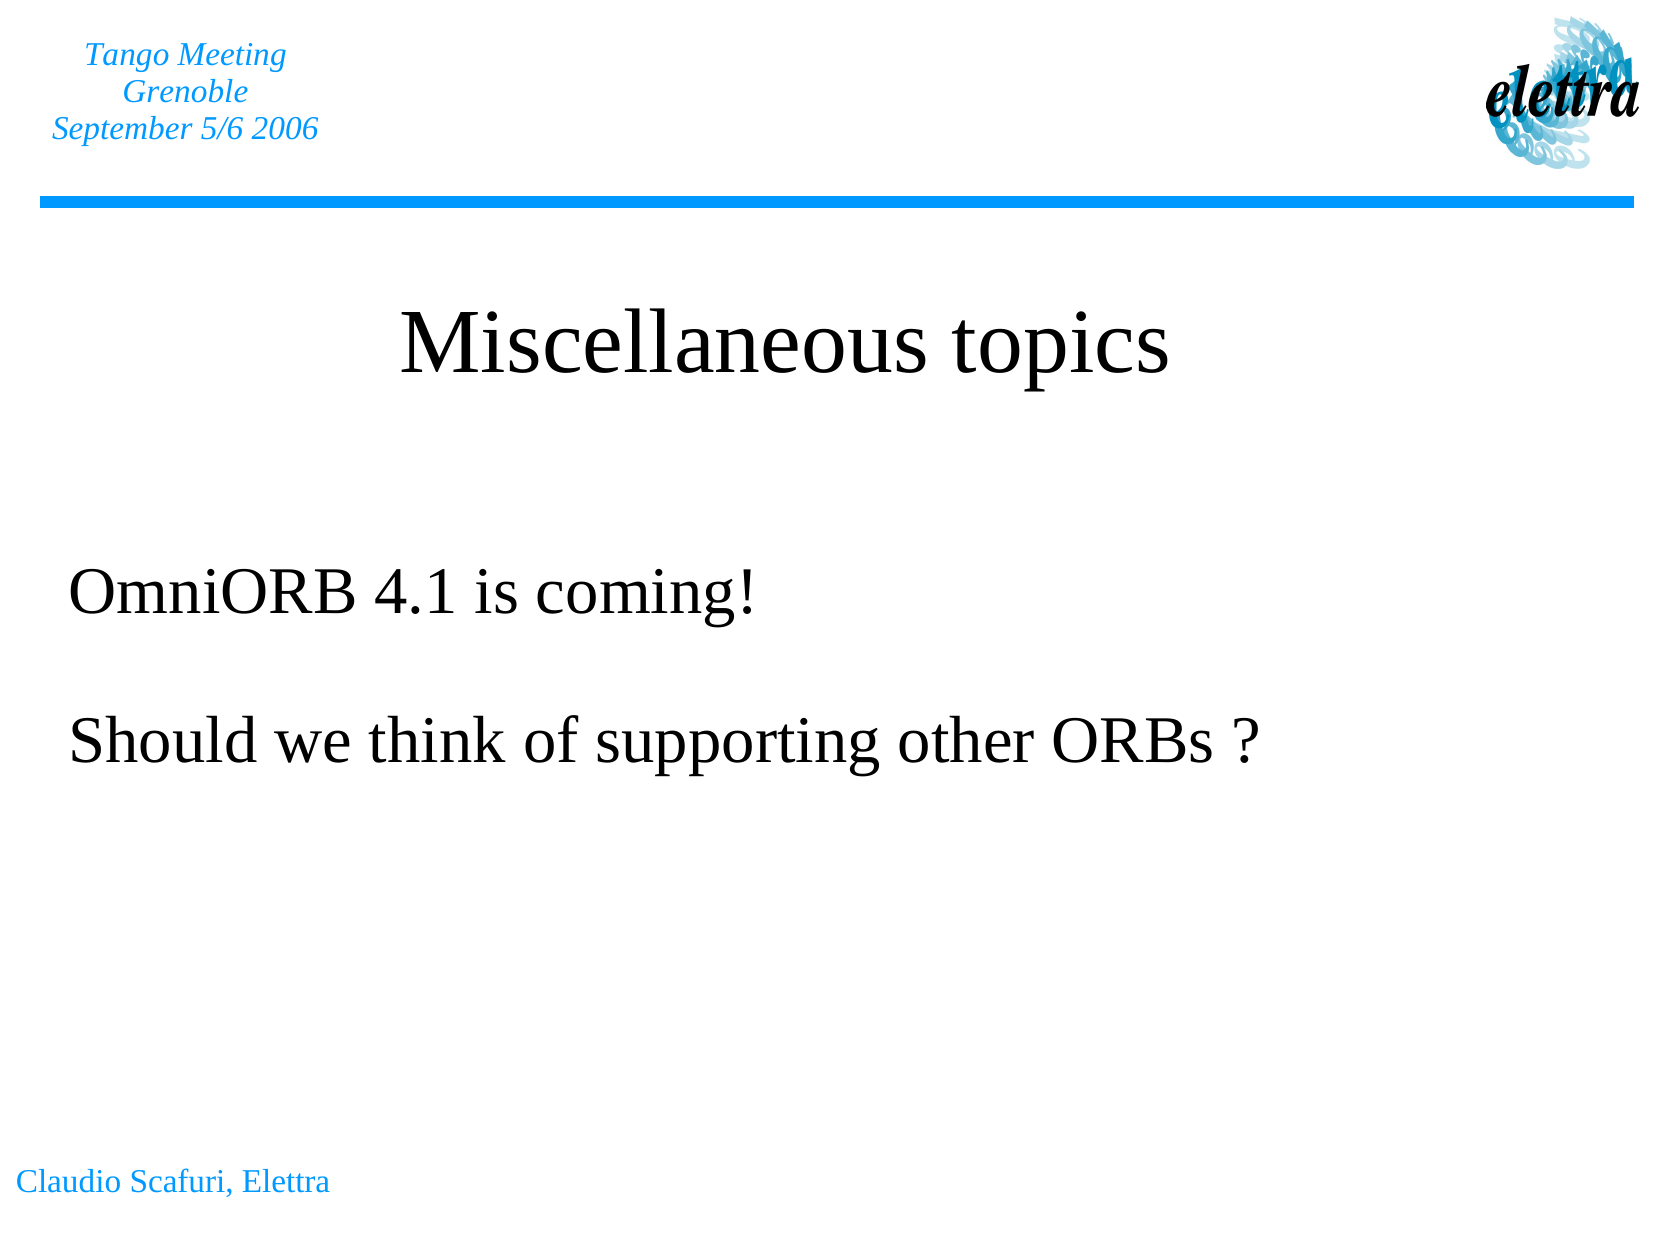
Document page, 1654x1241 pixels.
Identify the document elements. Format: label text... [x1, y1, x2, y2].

subtitle OmniORB 4.1 is coming! Should we think of supporting other ORBs ? [68, 436, 1481, 895]
title Miscellaneous topics [79, 237, 1492, 445]
picture [1486, 16, 1639, 169]
